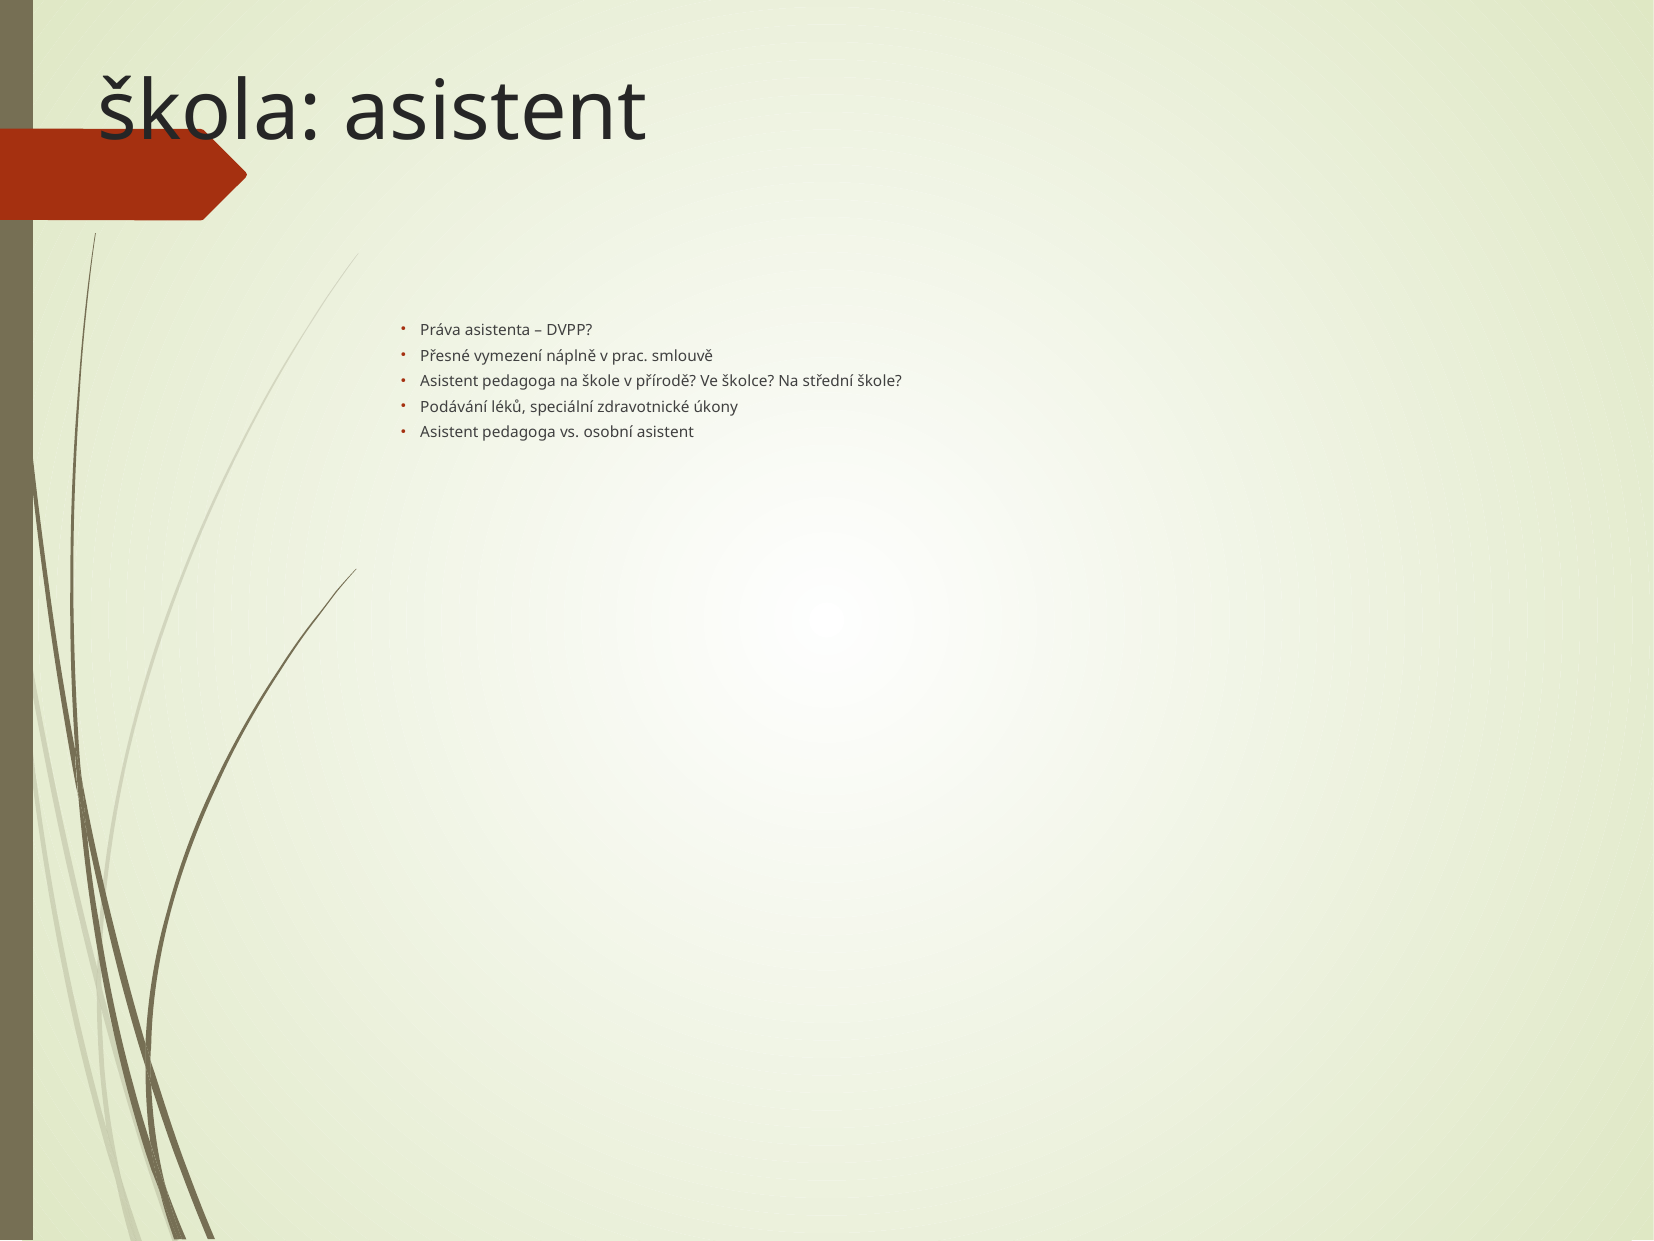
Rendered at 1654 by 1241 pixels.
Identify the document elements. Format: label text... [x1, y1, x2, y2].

list Práva asistenta – DVPP? Přesné vymezení náplně v prac. smlouvě Asistent pedagoga na škole v přírodě? Ve školce? Na střední škole? Podávání léků, speciální zdravotnické úkony Asistent pedagoga vs. osobní asistent [0, 290, 1489, 1010]
title škola: asistent [0, 49, 1489, 257]
